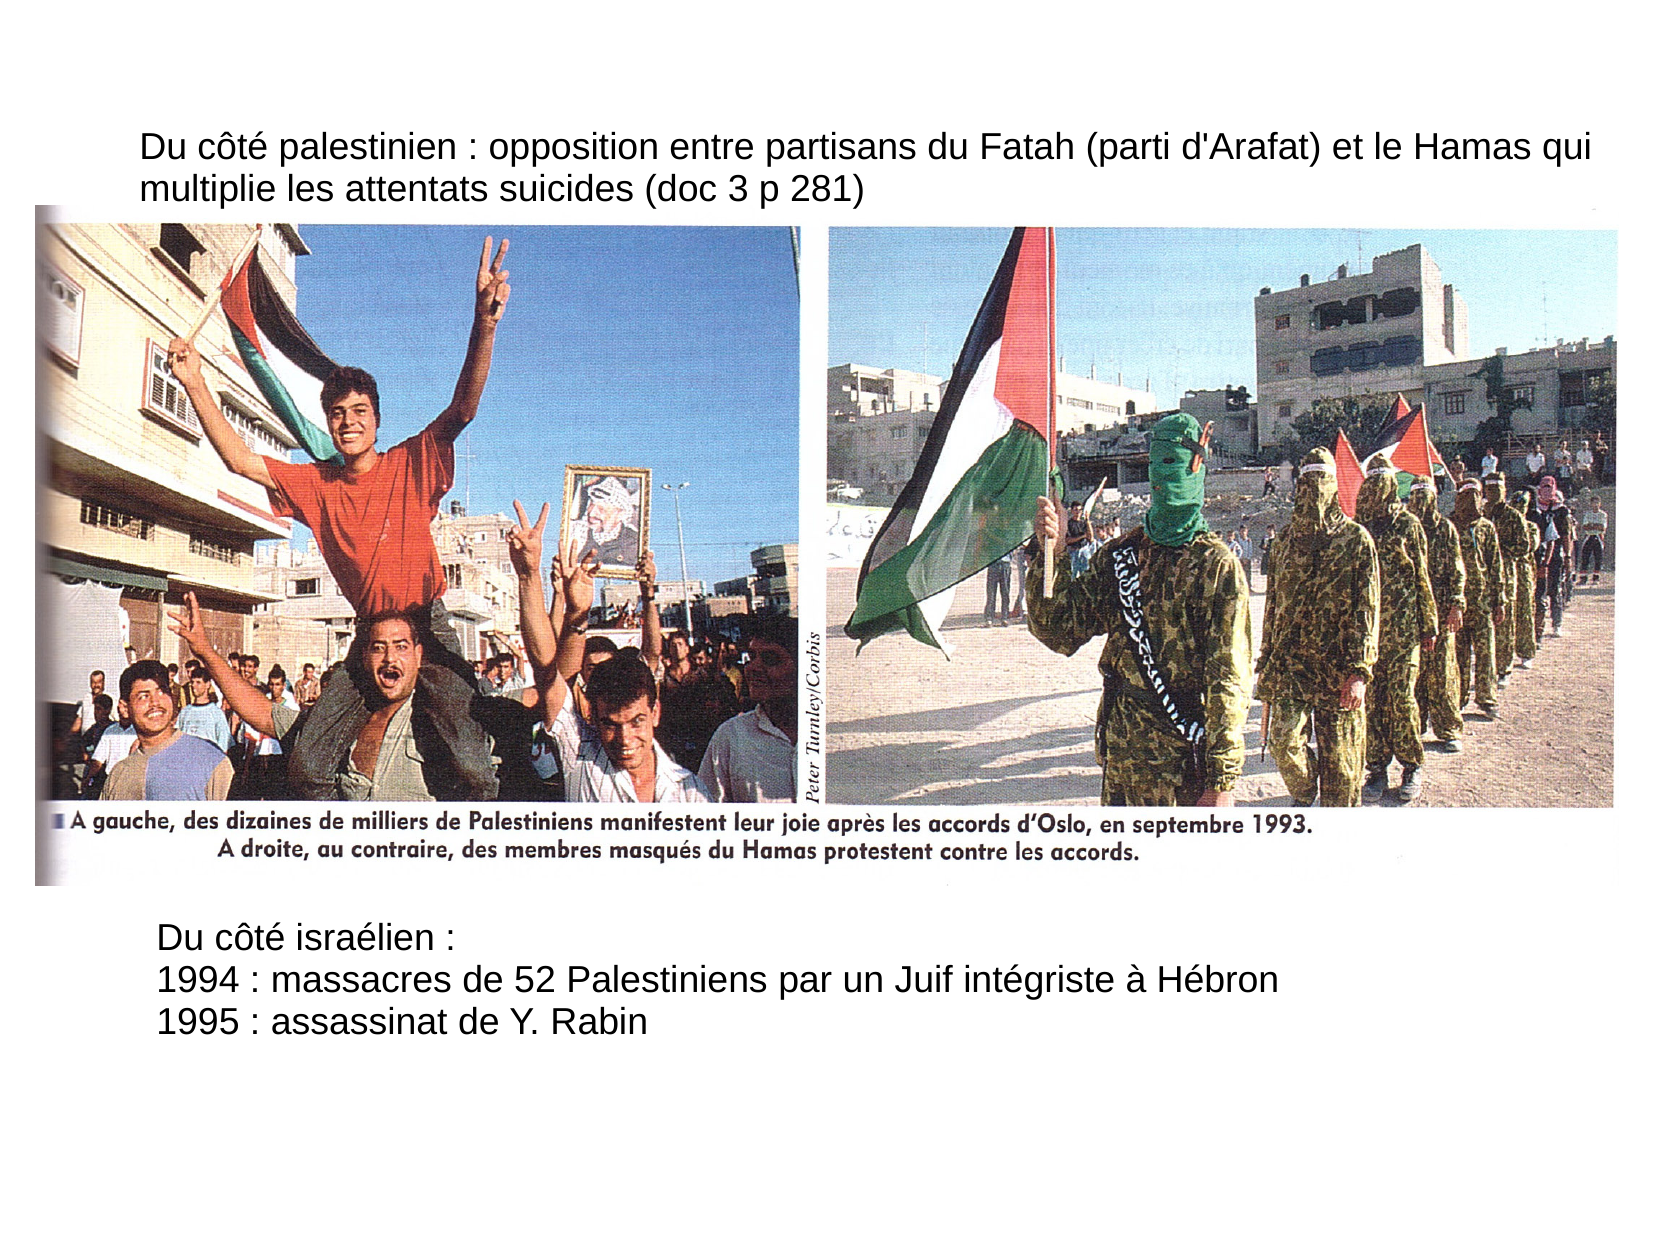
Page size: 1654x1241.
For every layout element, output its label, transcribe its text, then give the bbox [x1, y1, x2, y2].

text_box Du côté palestinien : opposition entre partisans du Fatah (parti d'Arafat) et le Hamas qui multiplie les attentats suicides (doc 3 p 281) [124, 118, 1608, 218]
picture [35, 205, 1619, 886]
text_box Du côté israélien : 1994 : massacres de 52 Palestiniens par un Juif intégriste à Hébron 1995 : assassinat de Y. Rabin [141, 909, 1306, 1051]
